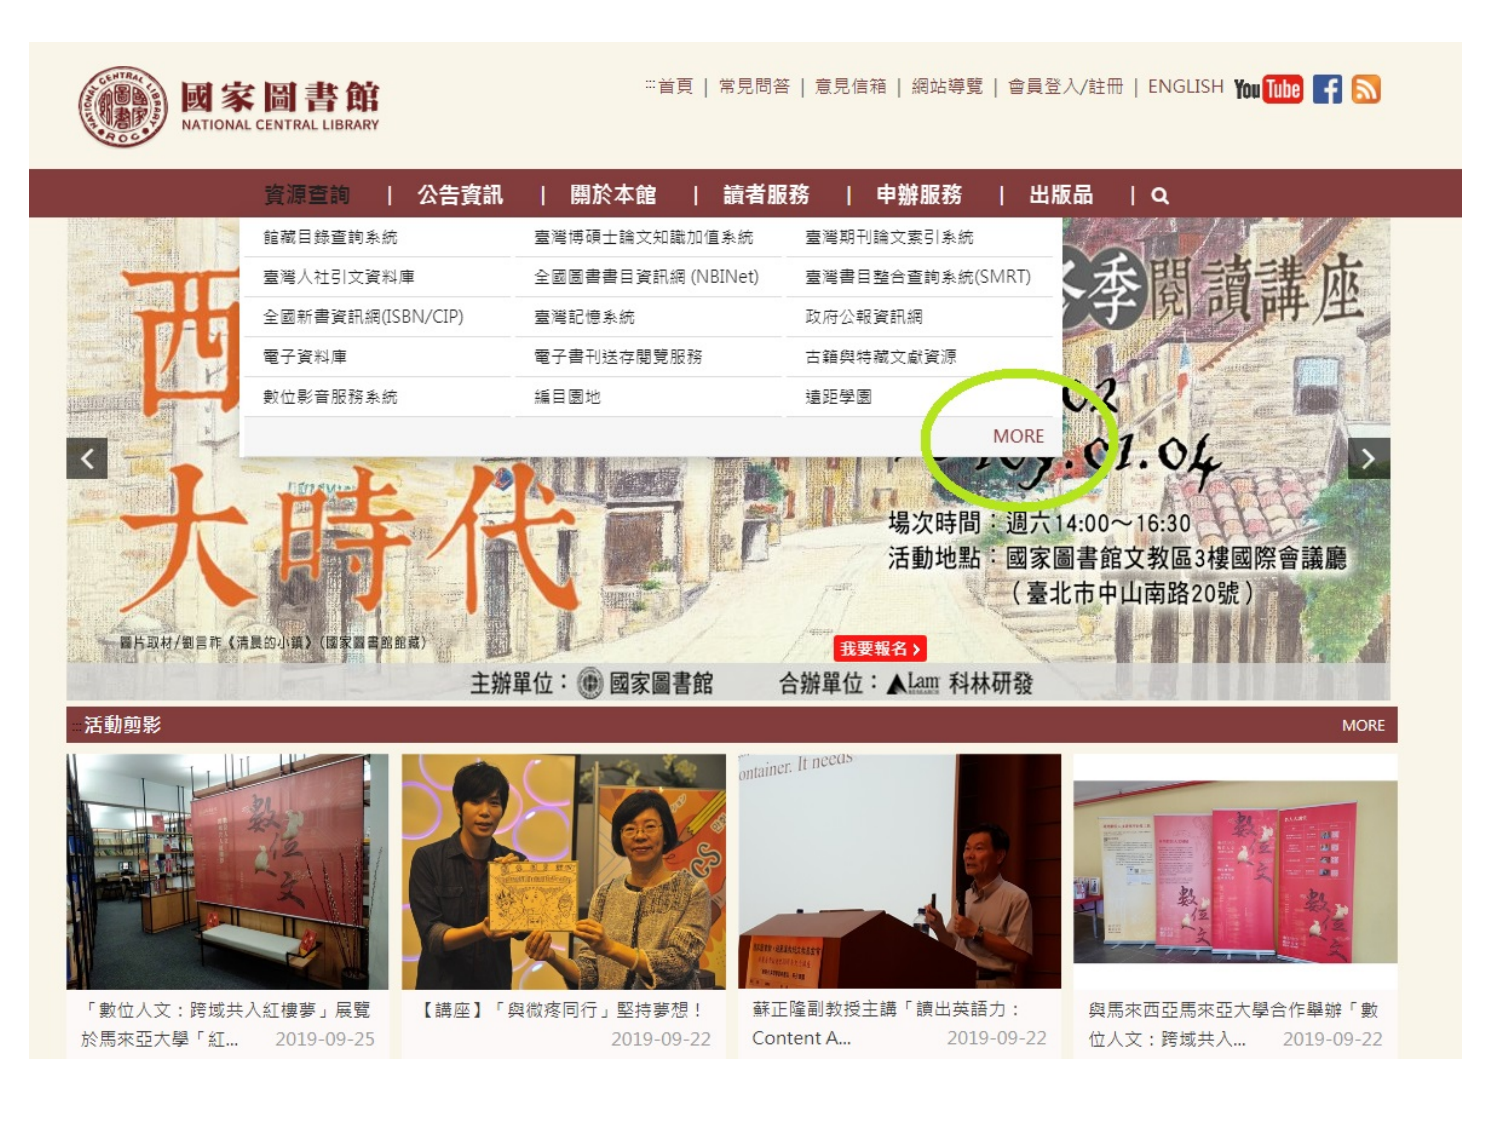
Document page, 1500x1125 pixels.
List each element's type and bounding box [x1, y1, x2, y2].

picture [29, 42, 1462, 1059]
